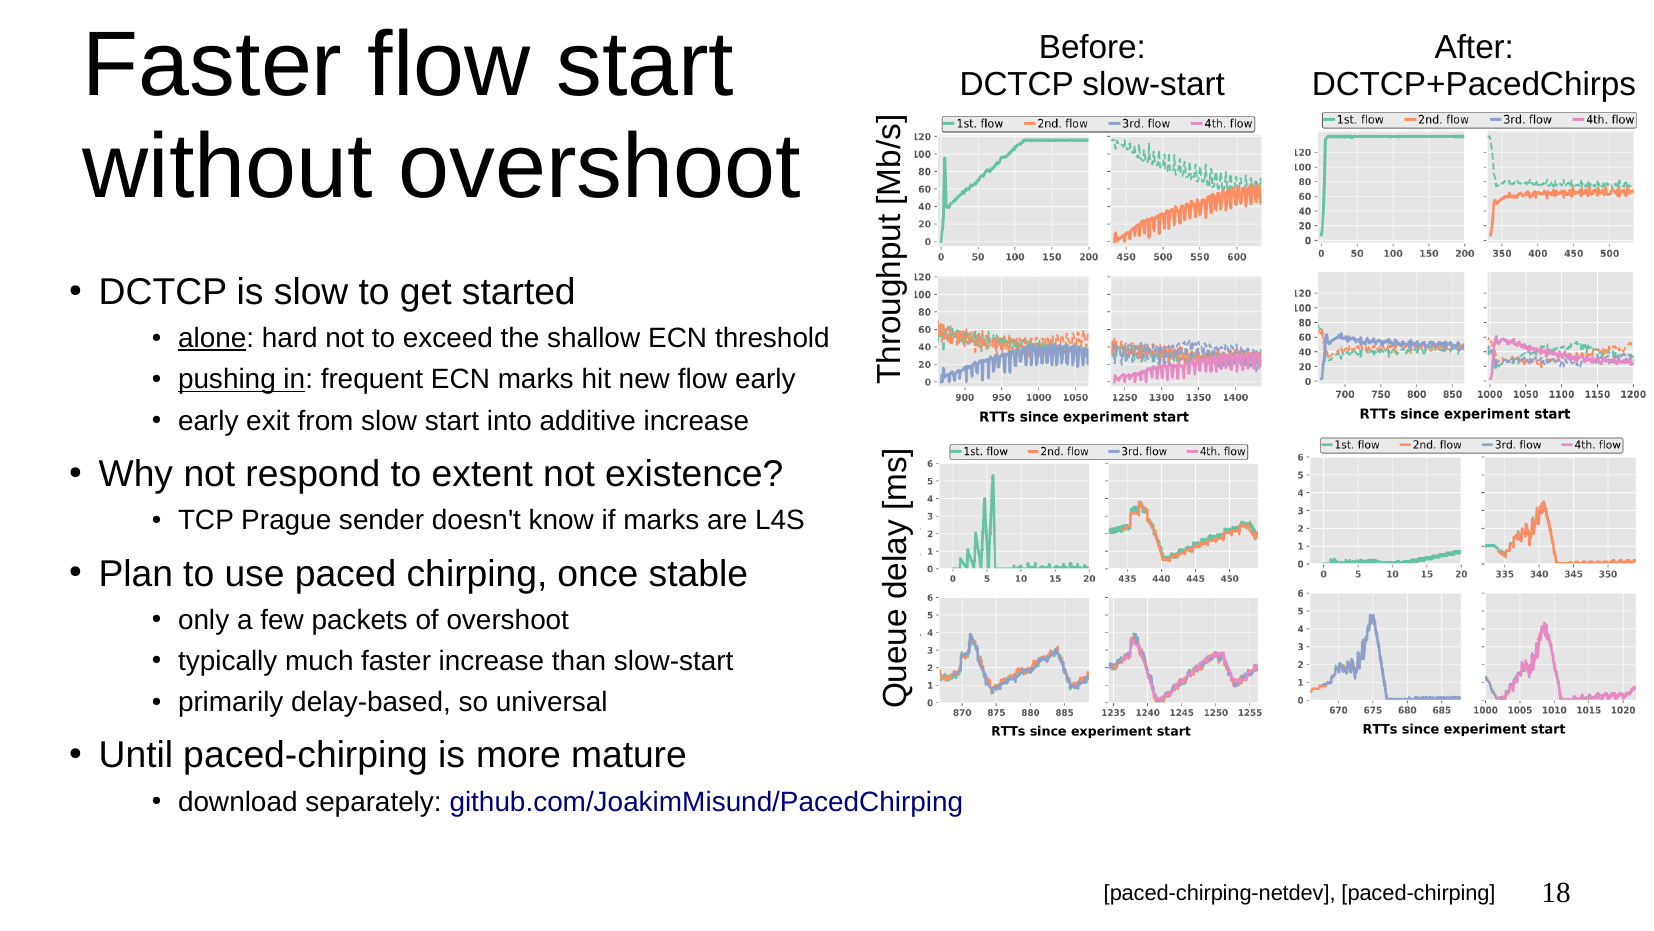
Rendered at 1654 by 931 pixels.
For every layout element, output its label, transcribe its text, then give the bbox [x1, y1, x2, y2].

list DCTCP is slow to get started alone: hard not to exceed the shallow ECN threshold pushing in: frequent ECN marks hit new flow early early exit from slow start into additive increase Why not respond to extent not existence? TCP Prague sender doesn't know if marks are L4S Plan to use paced chirping, once stable only a few packets of overshoot typically much faster increase than slow-start primarily delay-based, so universal Until paced-chirping is more mature download separately: github.com/JoakimMisund/PacedChirping [59, 270, 1548, 821]
text_box Queue delay [ms] [868, 432, 921, 724]
text_box Before: DCTCP slow-start [944, 20, 1241, 99]
picture [872, 95, 1654, 740]
title Faster flow start without overshoot [82, 12, 1571, 218]
text_box Throughput [Mb/s] [862, 99, 915, 400]
text_box After: DCTCP+PacedChirps [1297, 20, 1652, 110]
text_box [paced-chirping-netdev], [paced-chirping] [1025, 872, 1511, 912]
